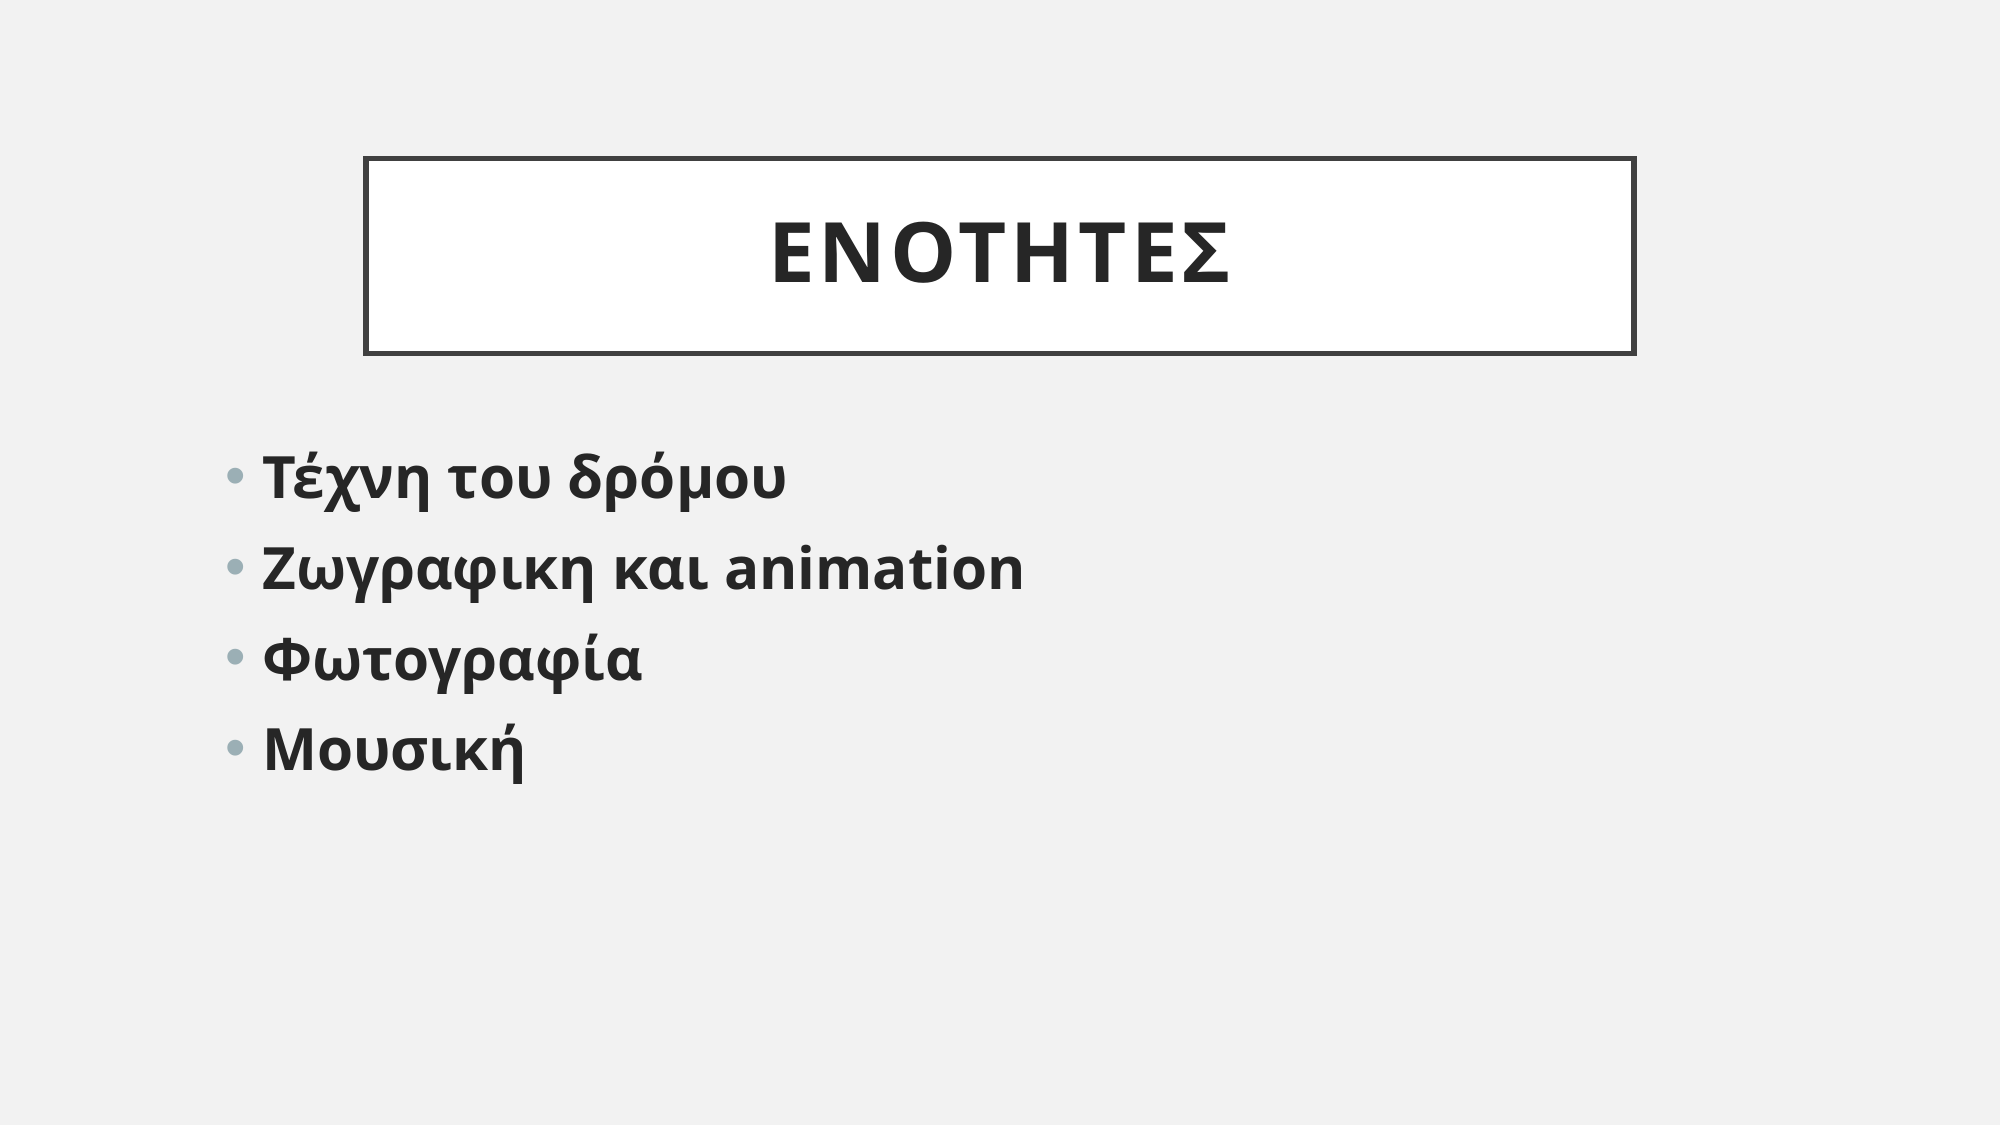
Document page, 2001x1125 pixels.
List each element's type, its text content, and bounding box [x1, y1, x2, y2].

list Τέχνη του δρόμου Ζωγραφικη και animation Φωτογραφία Μουσική [209, 432, 1634, 942]
title ΕΝΟΤΗΤΕς [366, 158, 1634, 354]
